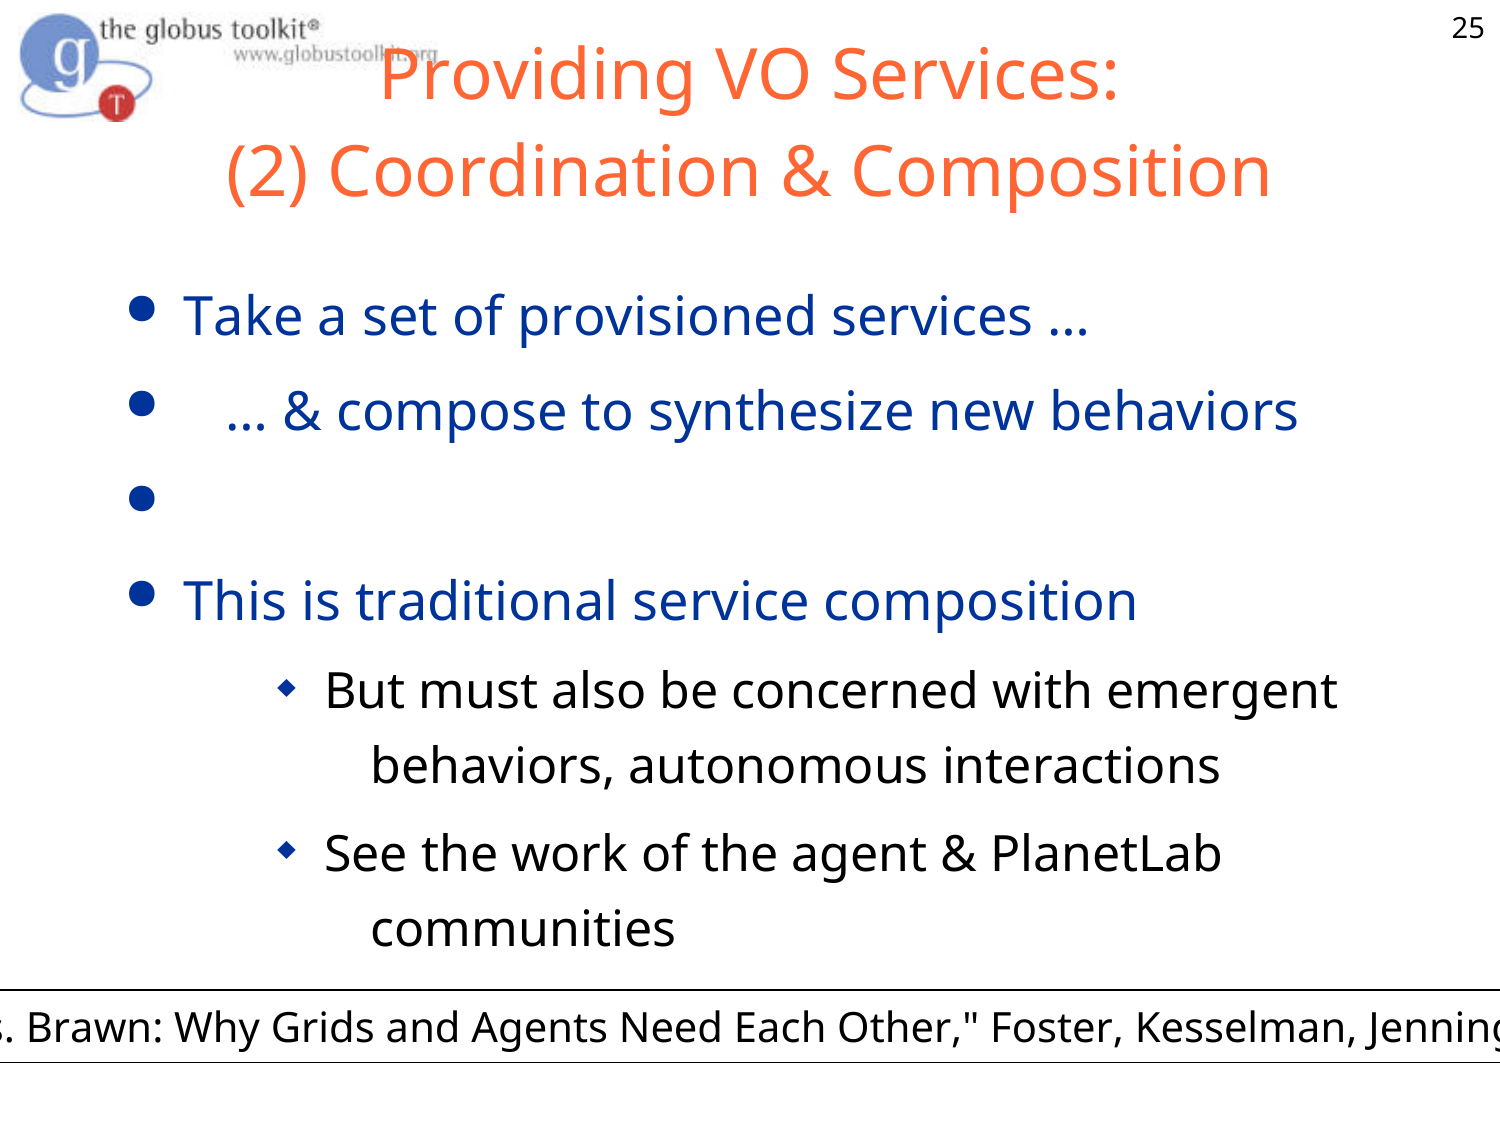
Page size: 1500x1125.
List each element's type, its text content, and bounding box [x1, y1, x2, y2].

text_box “Brain vs. Brawn: Why Grids and Agents Need Each Other," Foster, Kesselman, Jennings, 2004. [0, 990, 1500, 1063]
picture [17, 12, 438, 122]
list Take a set of provisioned services … … & compose to synthesize new behaviors This is traditional service composition But must also be concerned with emergent behaviors, autonomous interactions See the work of the agent & PlanetLab communities [112, 262, 1388, 976]
title Providing VO Services: (2) Coordination & Composition [112, 39, 1388, 225]
